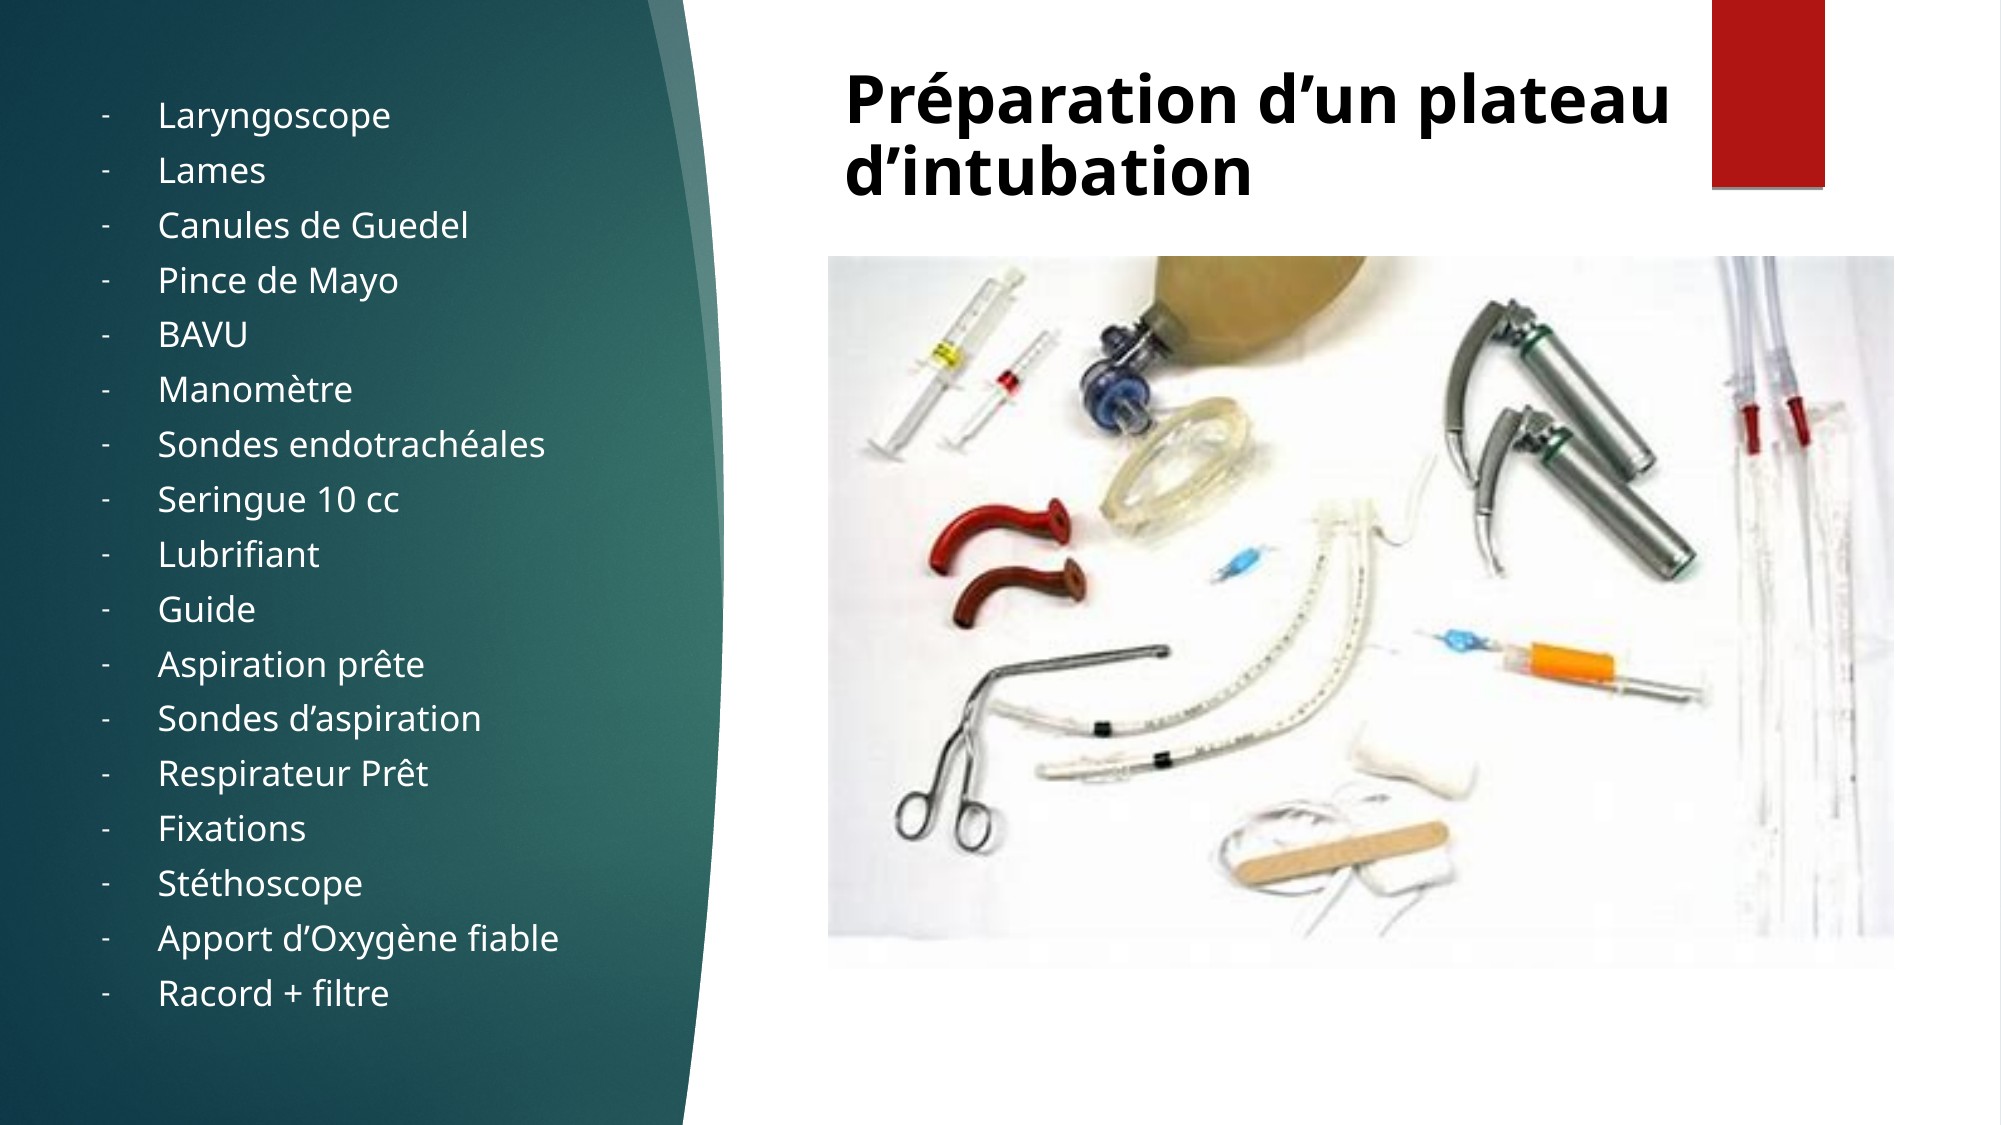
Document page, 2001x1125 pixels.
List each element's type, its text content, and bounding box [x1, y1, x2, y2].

picture [828, 256, 1894, 969]
list Laryngoscope Lames Canules de Guedel Pince de Mayo BAVU Manomètre Sondes endotrachéales Seringue 10 cc Lubrifiant Guide Aspiration prête Sondes d’aspiration Respirateur Prêt Fixations Stéthoscope Apport d’Oxygène fiable Racord + filtre [86, 93, 597, 1060]
text_box [0, 0, 2000, 1125]
title Préparation d’un plateau d’intubation [829, 58, 1805, 188]
